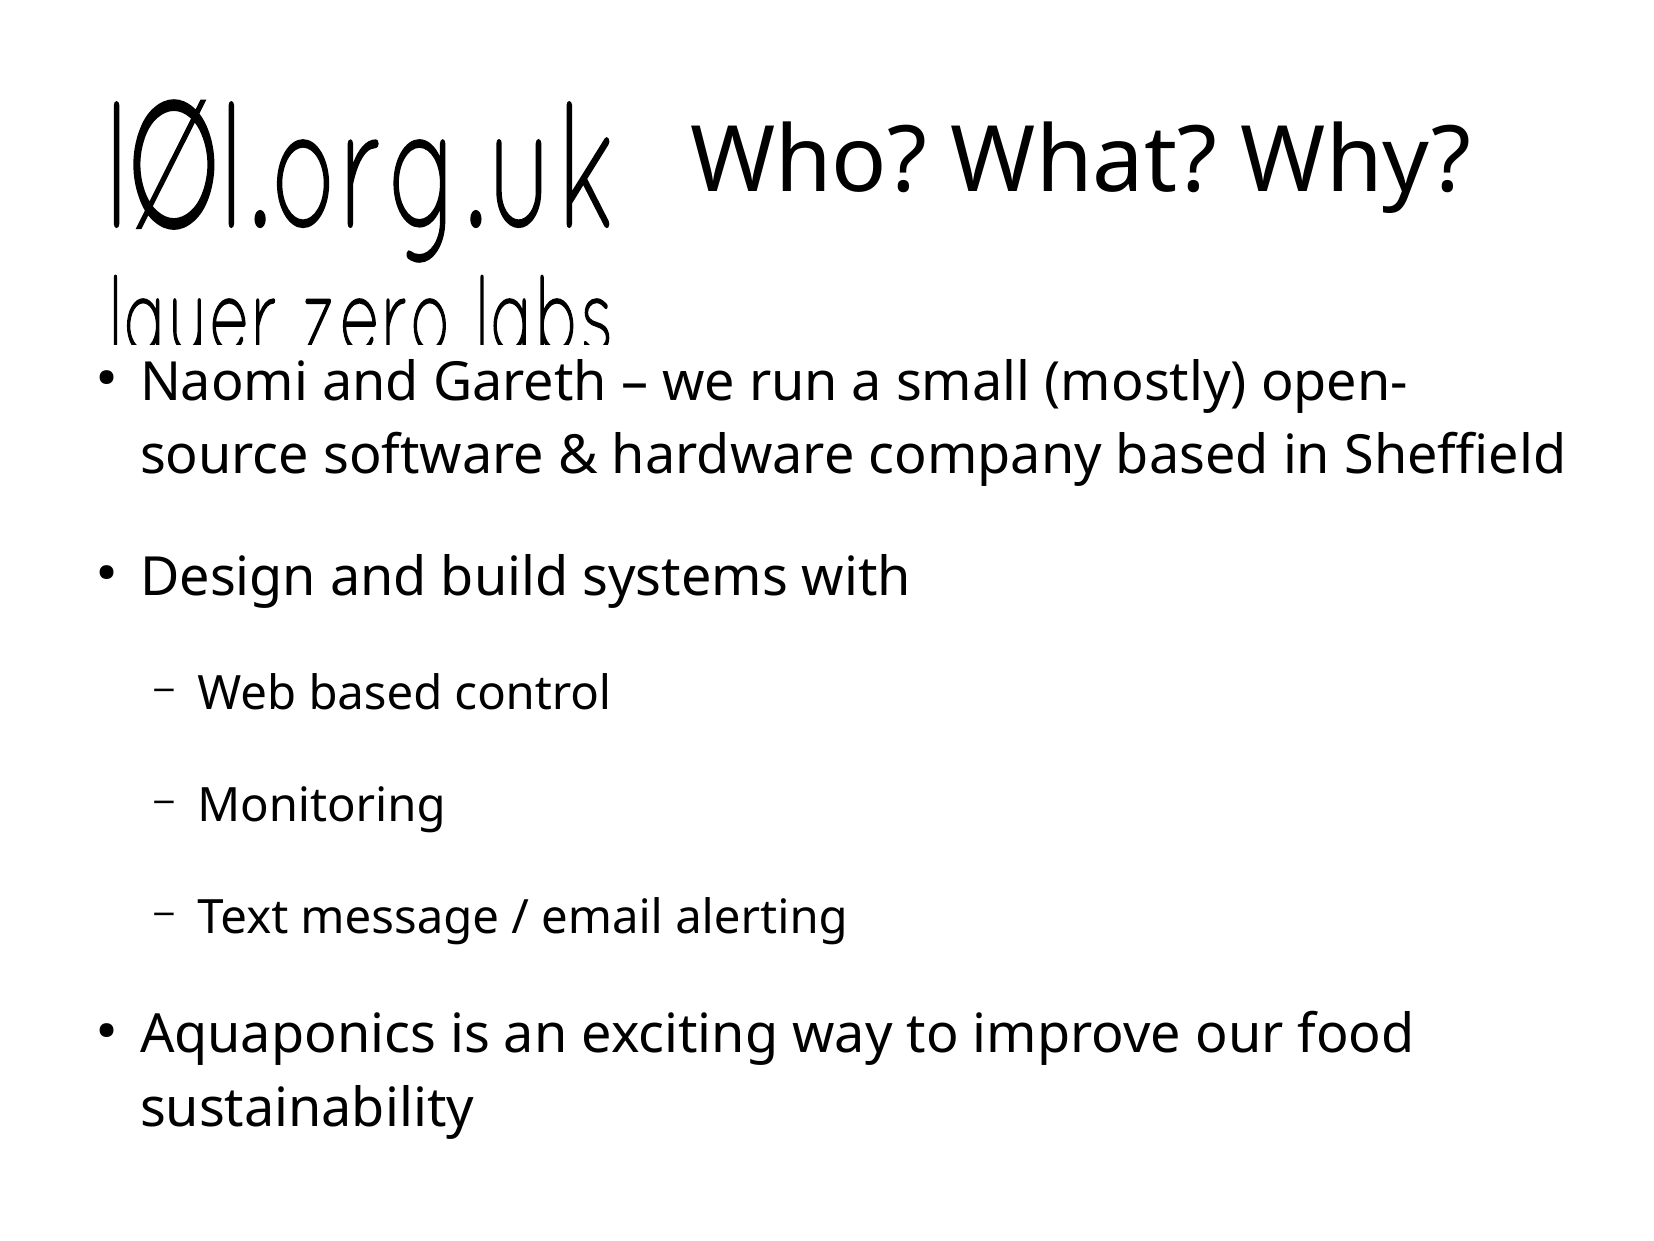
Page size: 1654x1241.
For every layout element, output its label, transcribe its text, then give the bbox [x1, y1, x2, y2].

list Naomi and Gareth – we run a small (mostly) open-source software & hardware company based in Sheffield Design and build systems with Web based control Monitoring Text message / email alerting Aquaponics is an exciting way to improve our food sustainability [82, 342, 1571, 1158]
title Who? What? Why? [590, 52, 1571, 260]
